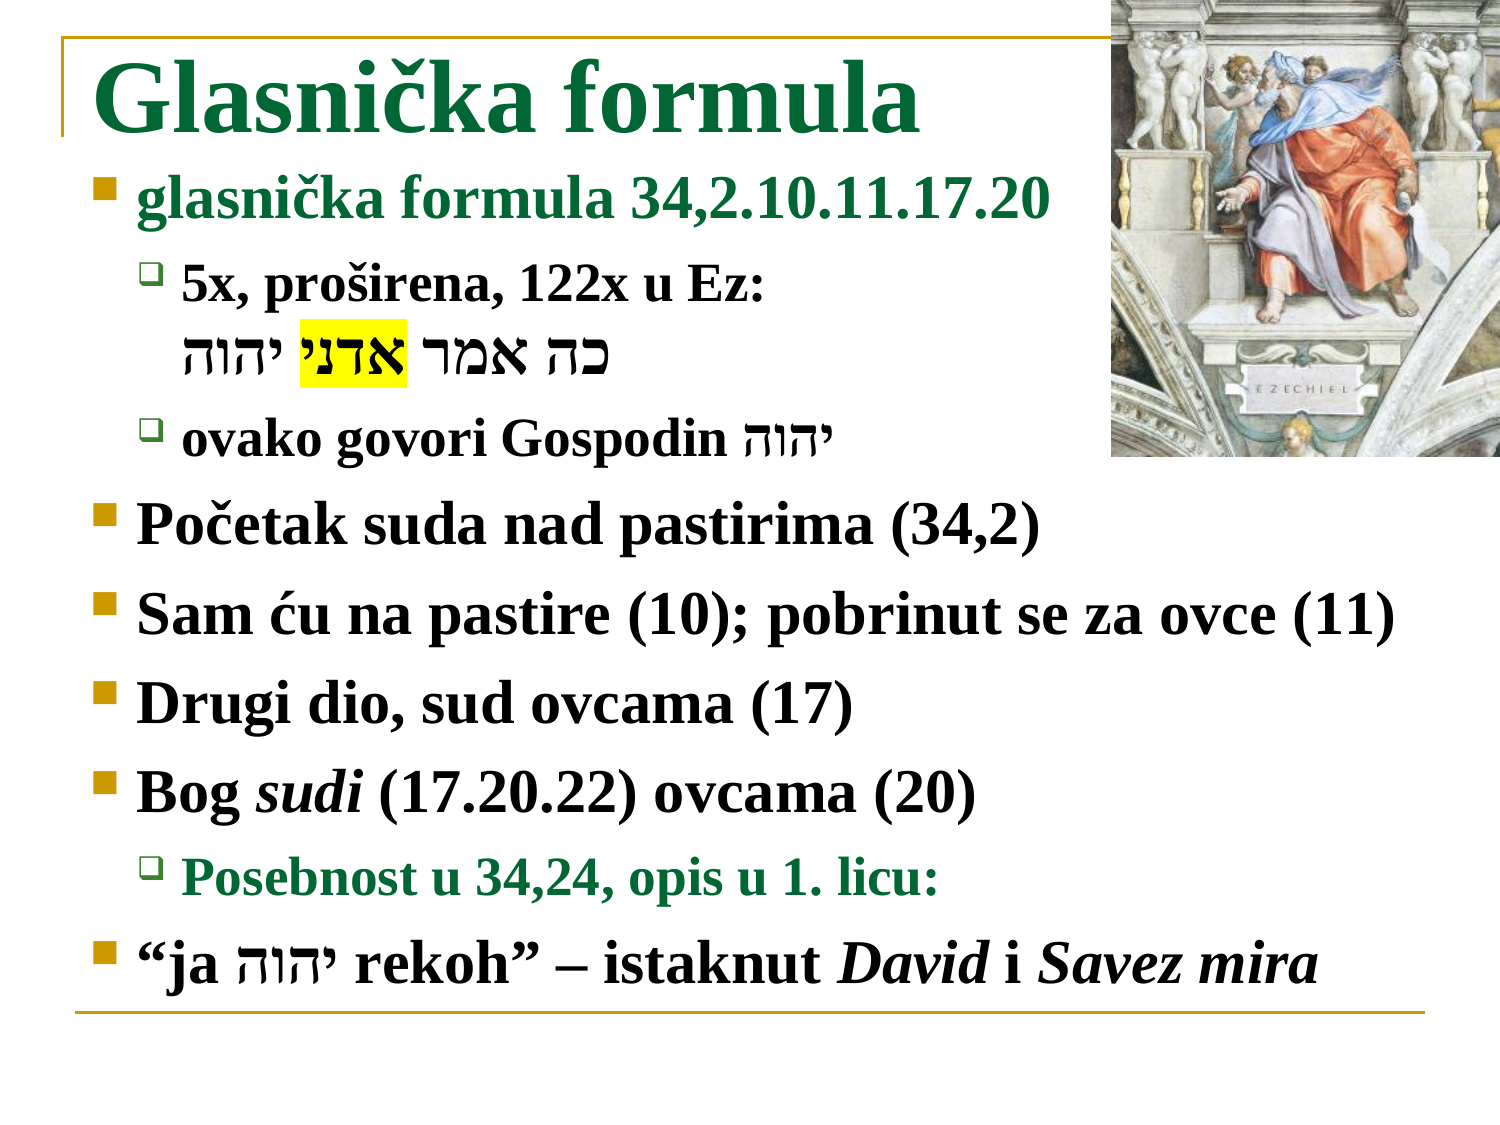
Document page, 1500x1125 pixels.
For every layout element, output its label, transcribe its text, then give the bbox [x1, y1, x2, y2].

list glasnička formula 34,2.10.11.17.20 5x, proširena, 122x u Ez: כה אמר אדני יהוה ovako govori Gospodin יהוה Početak suda nad pastirima (34,2) Sam ću na pastire (10); pobrinut se za ovce (11) Drugi dio, sud ovcama (17) Bog sudi (17.20.22) ovcama (20) Posebnost u 34,24, opis u 1. licu: “ja יהוה rekoh” – istaknut David i Savez mira [75, 148, 1477, 1012]
title Glasnička formula [76, 21, 1111, 148]
picture [1111, 0, 1500, 457]
